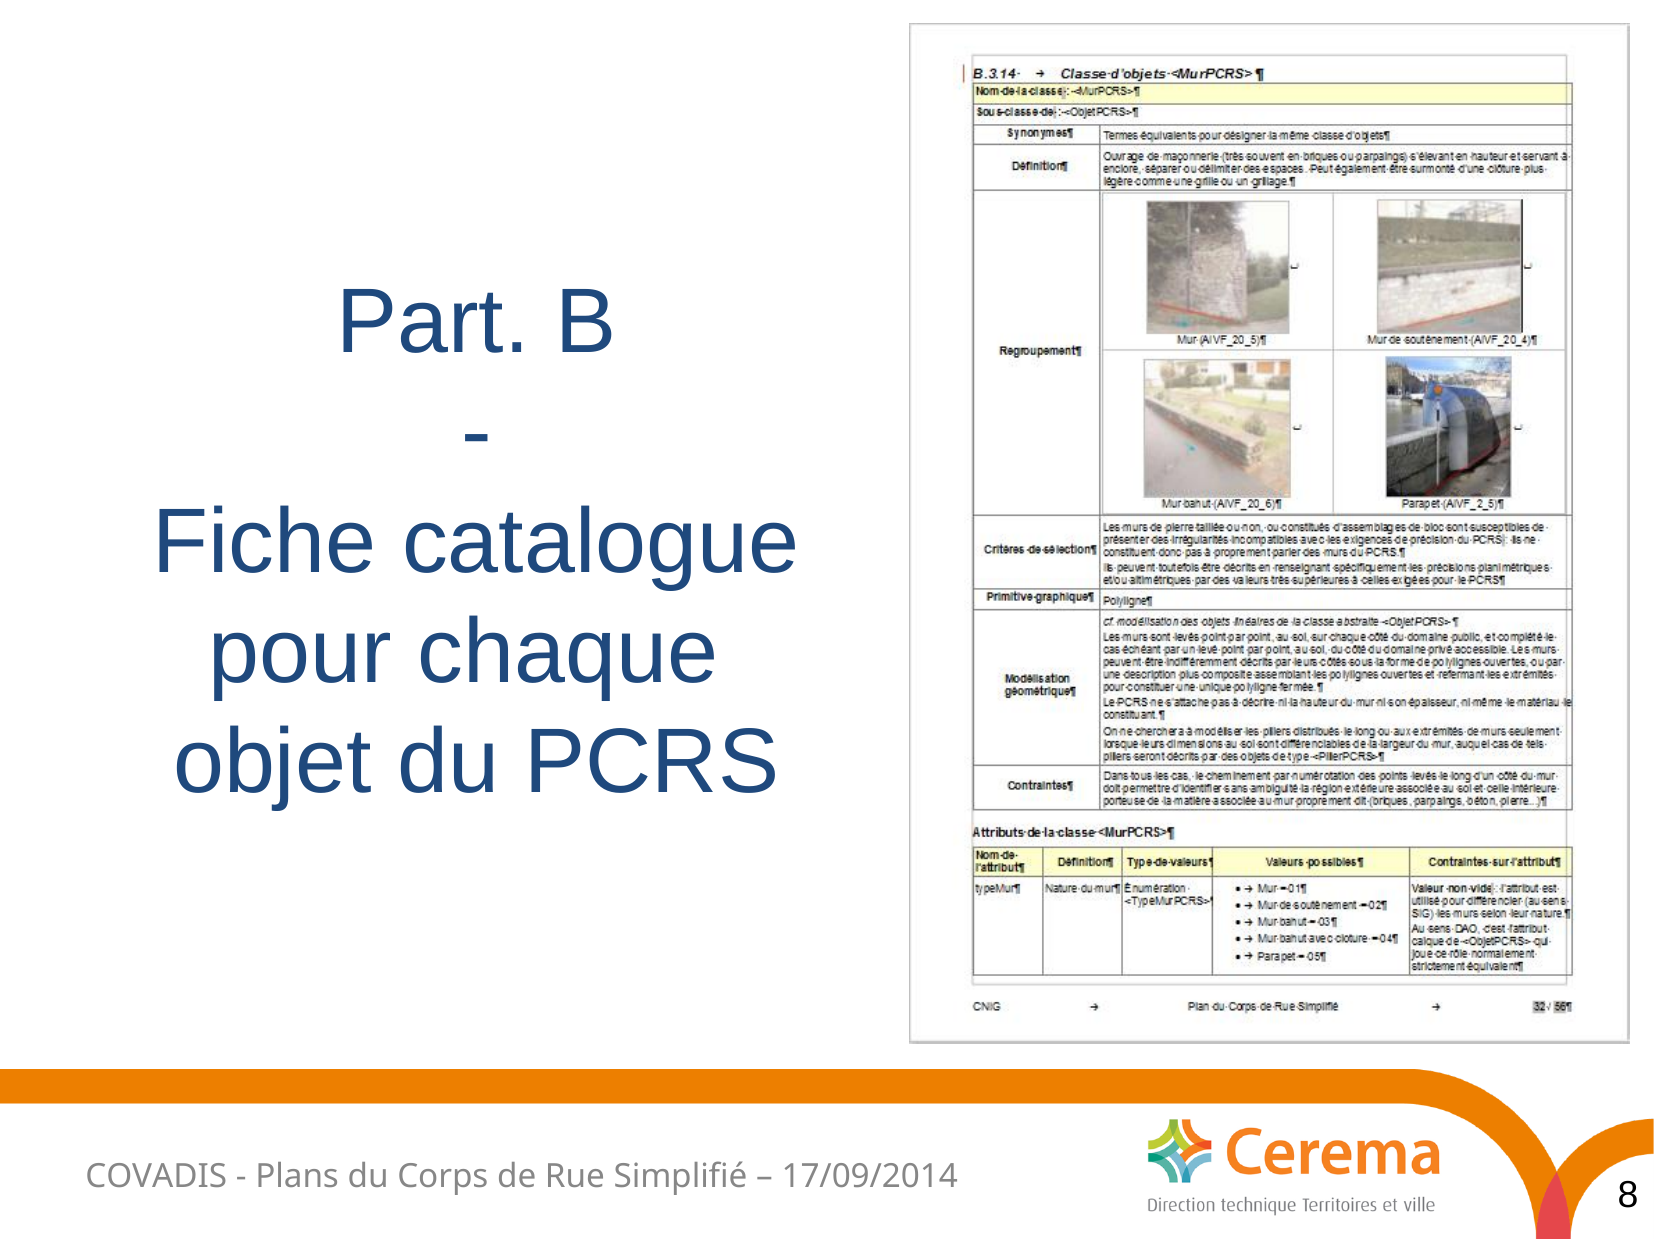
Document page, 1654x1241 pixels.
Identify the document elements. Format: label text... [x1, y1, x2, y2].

picture [0, 1069, 1654, 1239]
picture [909, 23, 1630, 1045]
title Part. B - Fiche catalogue pour chaque objet du PCRS [102, 260, 851, 811]
